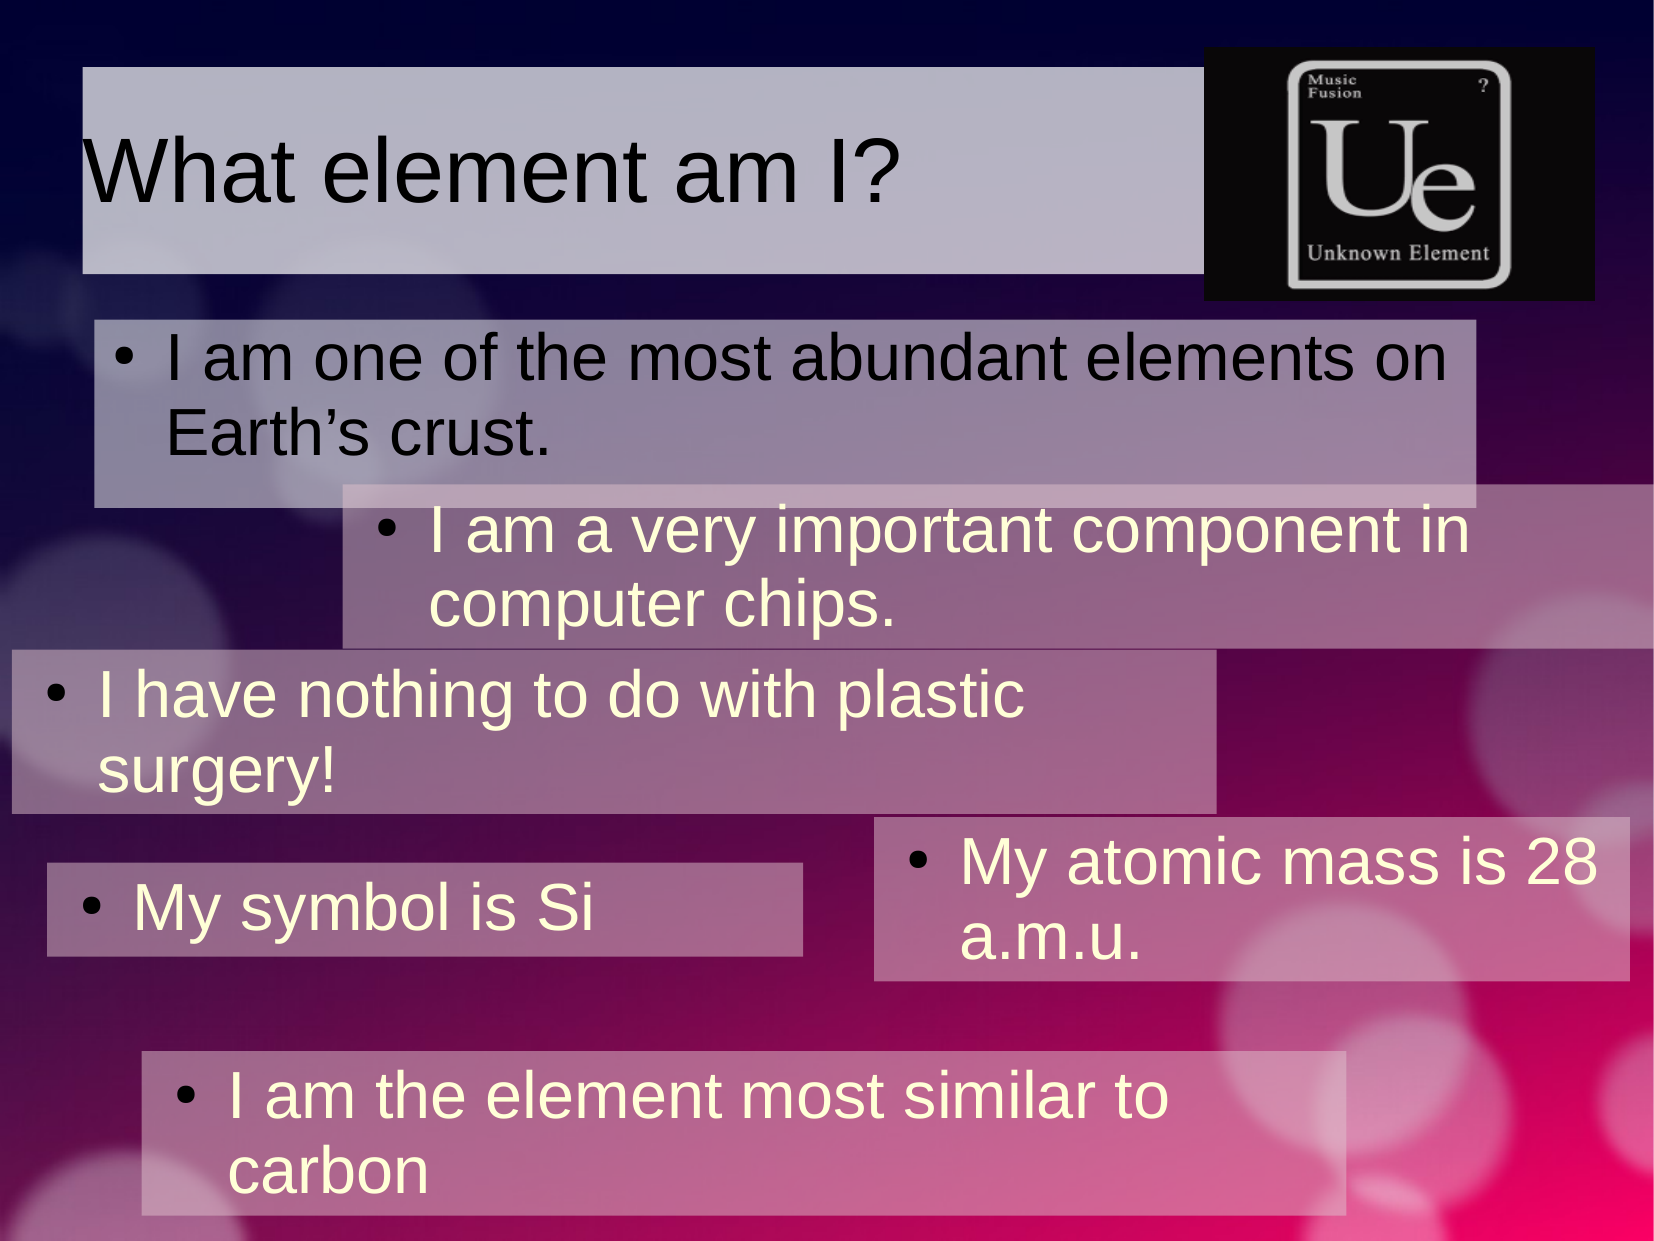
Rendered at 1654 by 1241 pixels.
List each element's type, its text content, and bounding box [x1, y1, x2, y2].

title What element am I? [82, 67, 1204, 275]
text_box My symbol is Si [47, 862, 804, 957]
text_box I am a very important component in computer chips. [342, 484, 1654, 648]
picture [0, 0, 1654, 1241]
list I am one of the most abundant elements on Earth’s crust. [94, 319, 1477, 508]
text_box I am the element most similar to carbon [141, 1051, 1347, 1215]
text_box My atomic mass is 28 a.m.u. [874, 817, 1630, 981]
text_box I have nothing to do with plastic surgery! [11, 649, 1217, 813]
